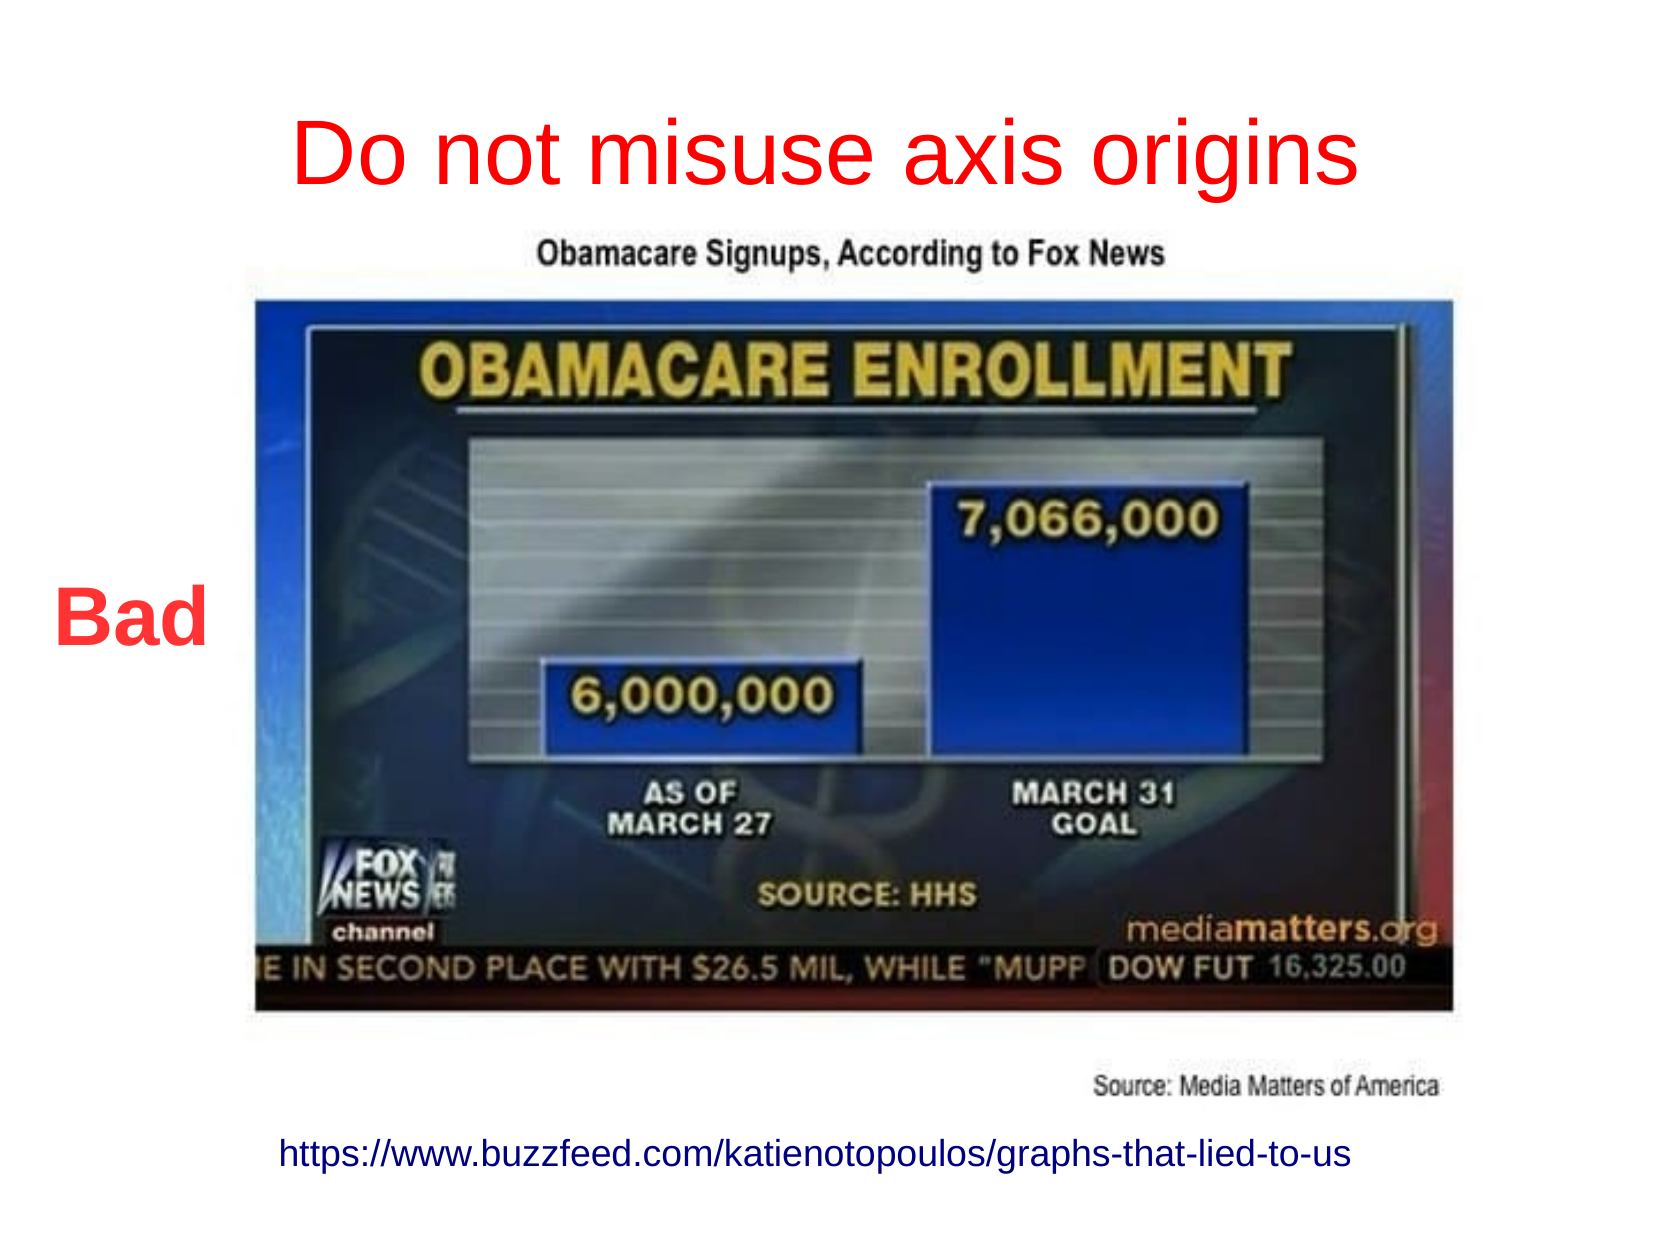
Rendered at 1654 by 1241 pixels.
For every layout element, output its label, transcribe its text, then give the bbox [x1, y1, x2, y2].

text_box https://www.buzzfeed.com/katienotopoulos/graphs-that-lied-to-us [263, 1125, 1388, 1182]
title Do not misuse axis origins [82, 49, 1571, 257]
picture [136, 120, 1576, 1201]
text_box Bad [38, 562, 226, 671]
